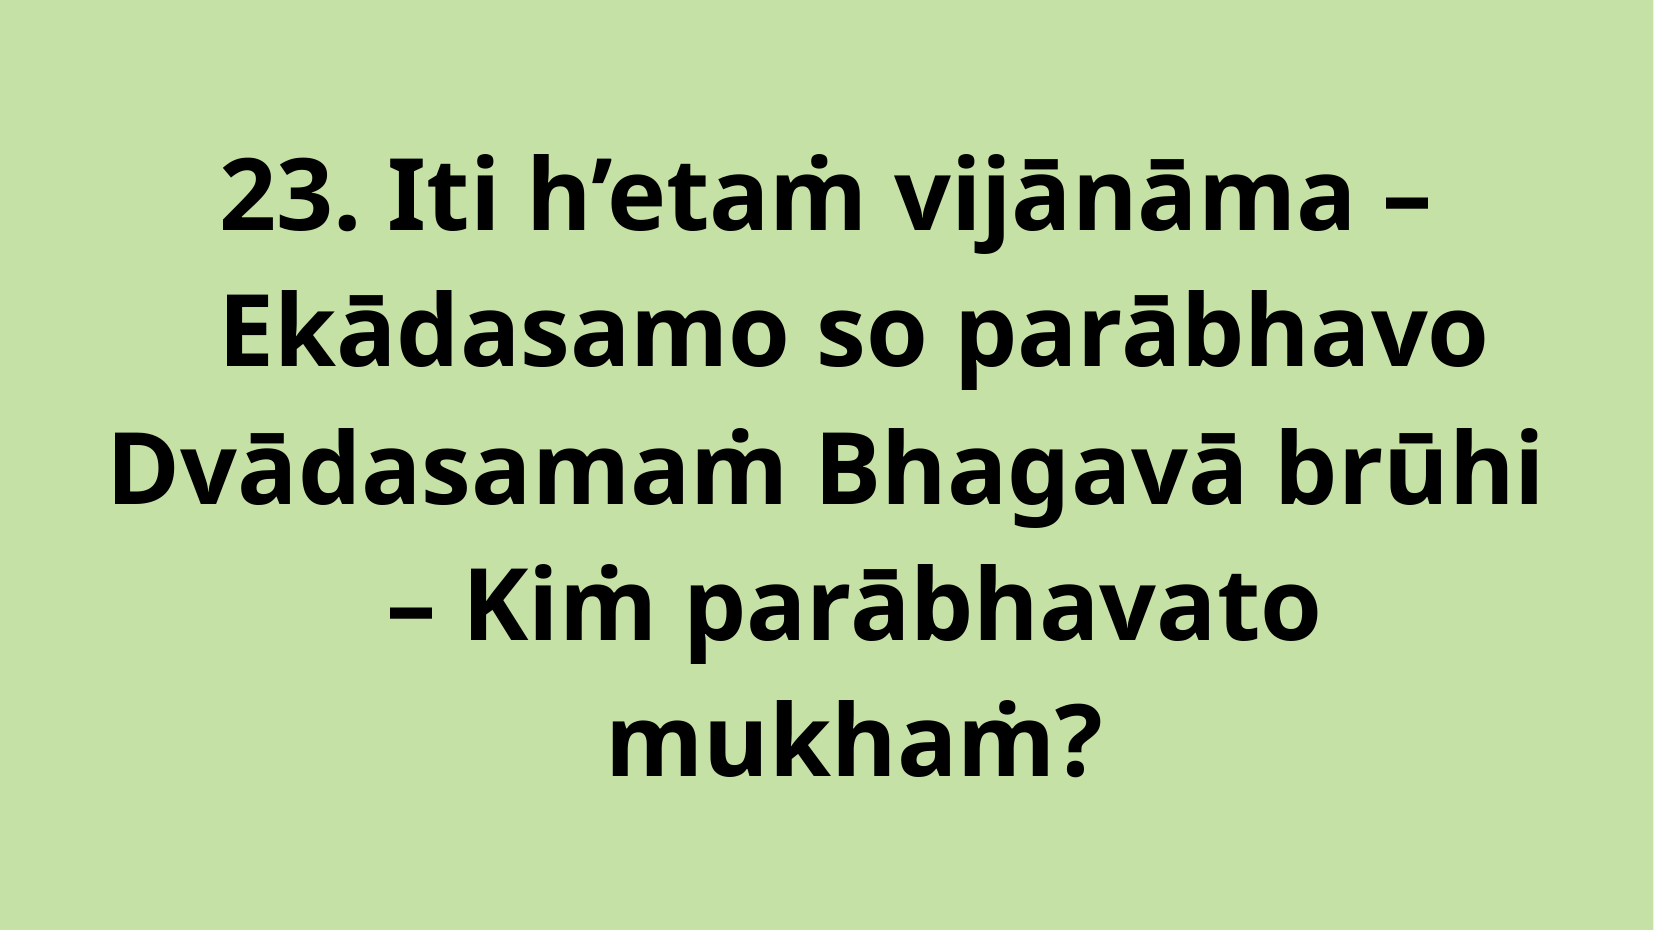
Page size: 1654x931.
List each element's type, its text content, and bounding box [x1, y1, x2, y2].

subtitle 23. Iti h’etaṁ vijānāma – Ekādasamo so parābhavo Dvādasamaṁ Bhagavā brūhi – Kiṁ parābhavato mukhaṁ? [82, 0, 1571, 931]
